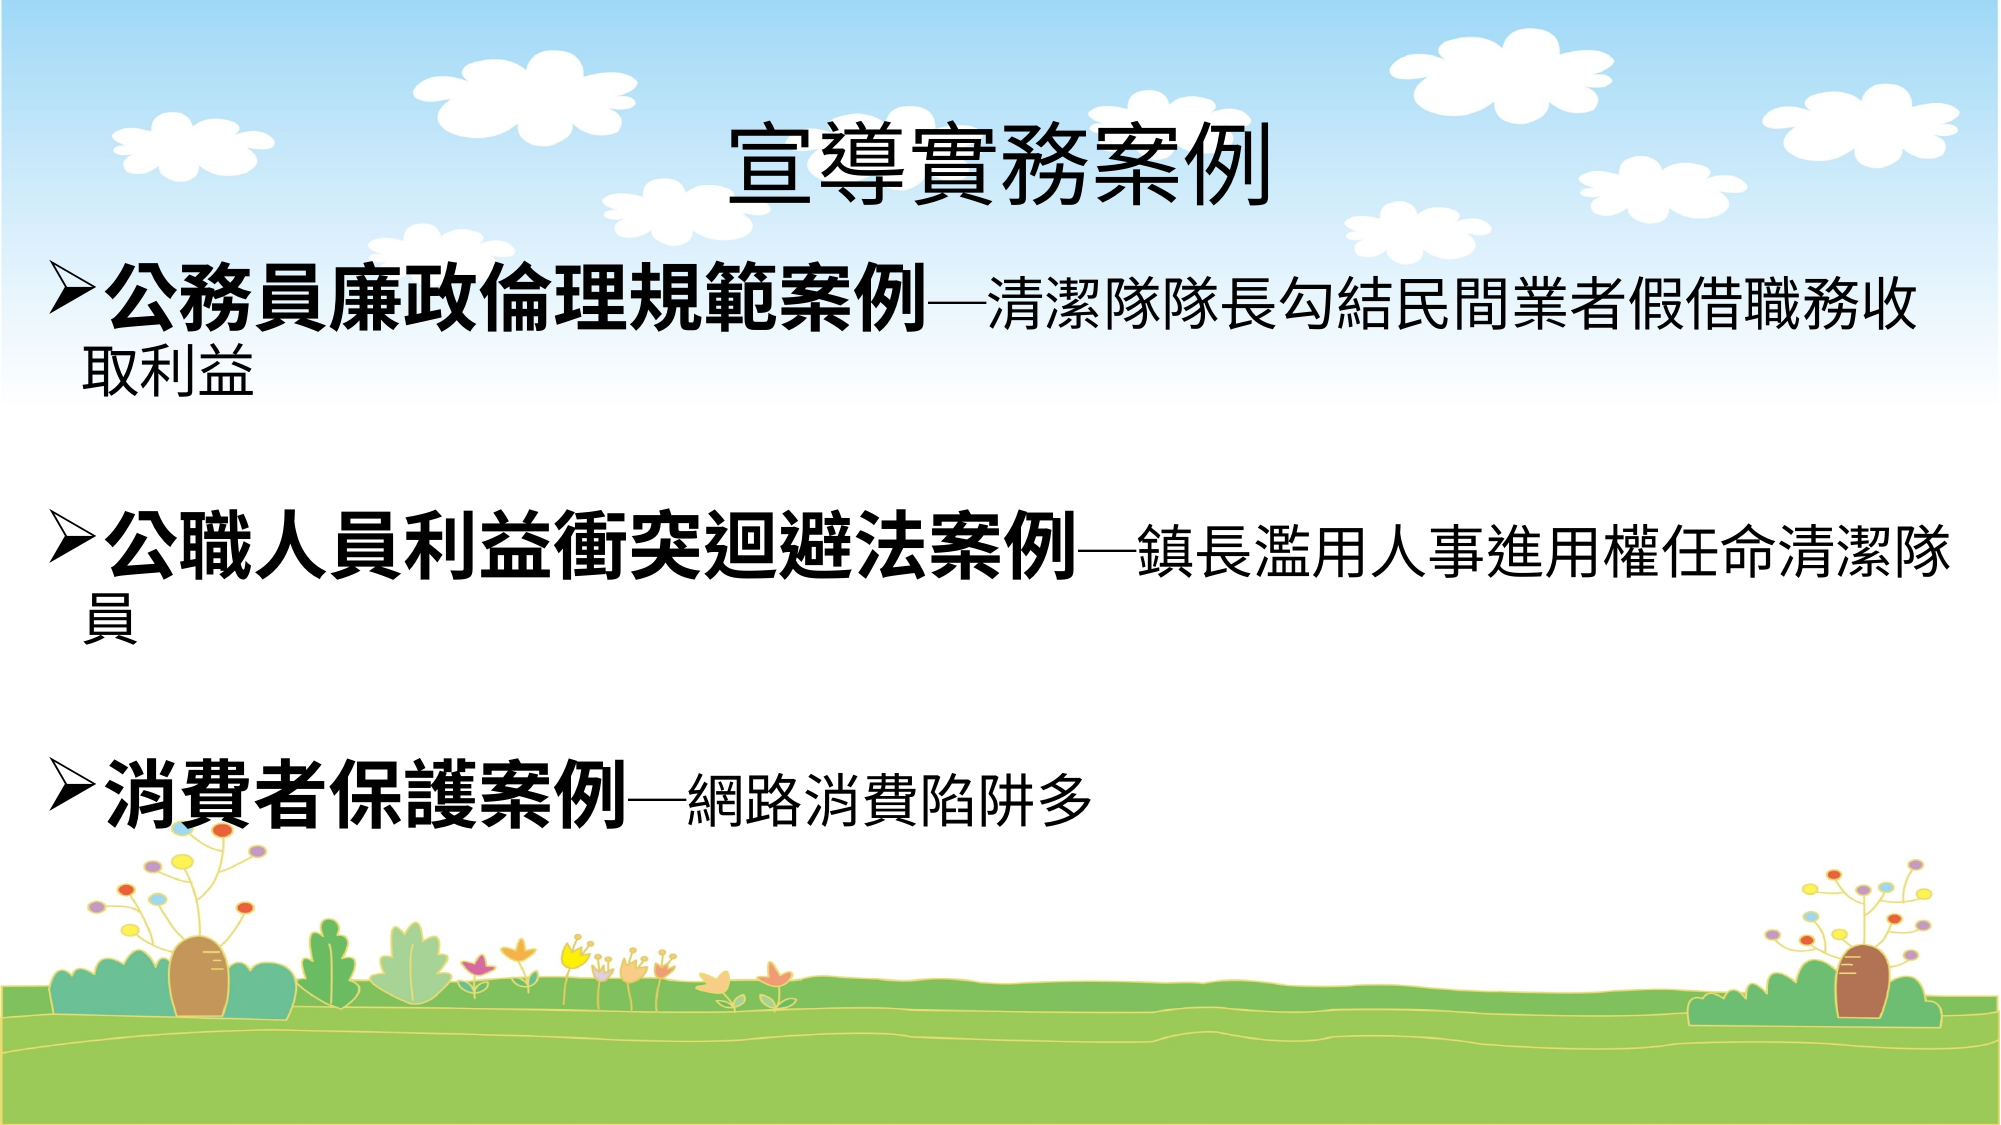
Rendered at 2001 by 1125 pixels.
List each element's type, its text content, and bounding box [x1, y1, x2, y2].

picture [0, 0, 2000, 1125]
title 宣導實務案例 [137, 59, 1863, 253]
list 公務員廉政倫理規範案例─清潔隊隊長勾結民間業者假借職務收取利益 公職人員利益衝突迴避法案例─鎮長濫用人事進用權任命清潔隊員 消費者保護案例─網路消費陷阱多 [28, 253, 1985, 1081]
